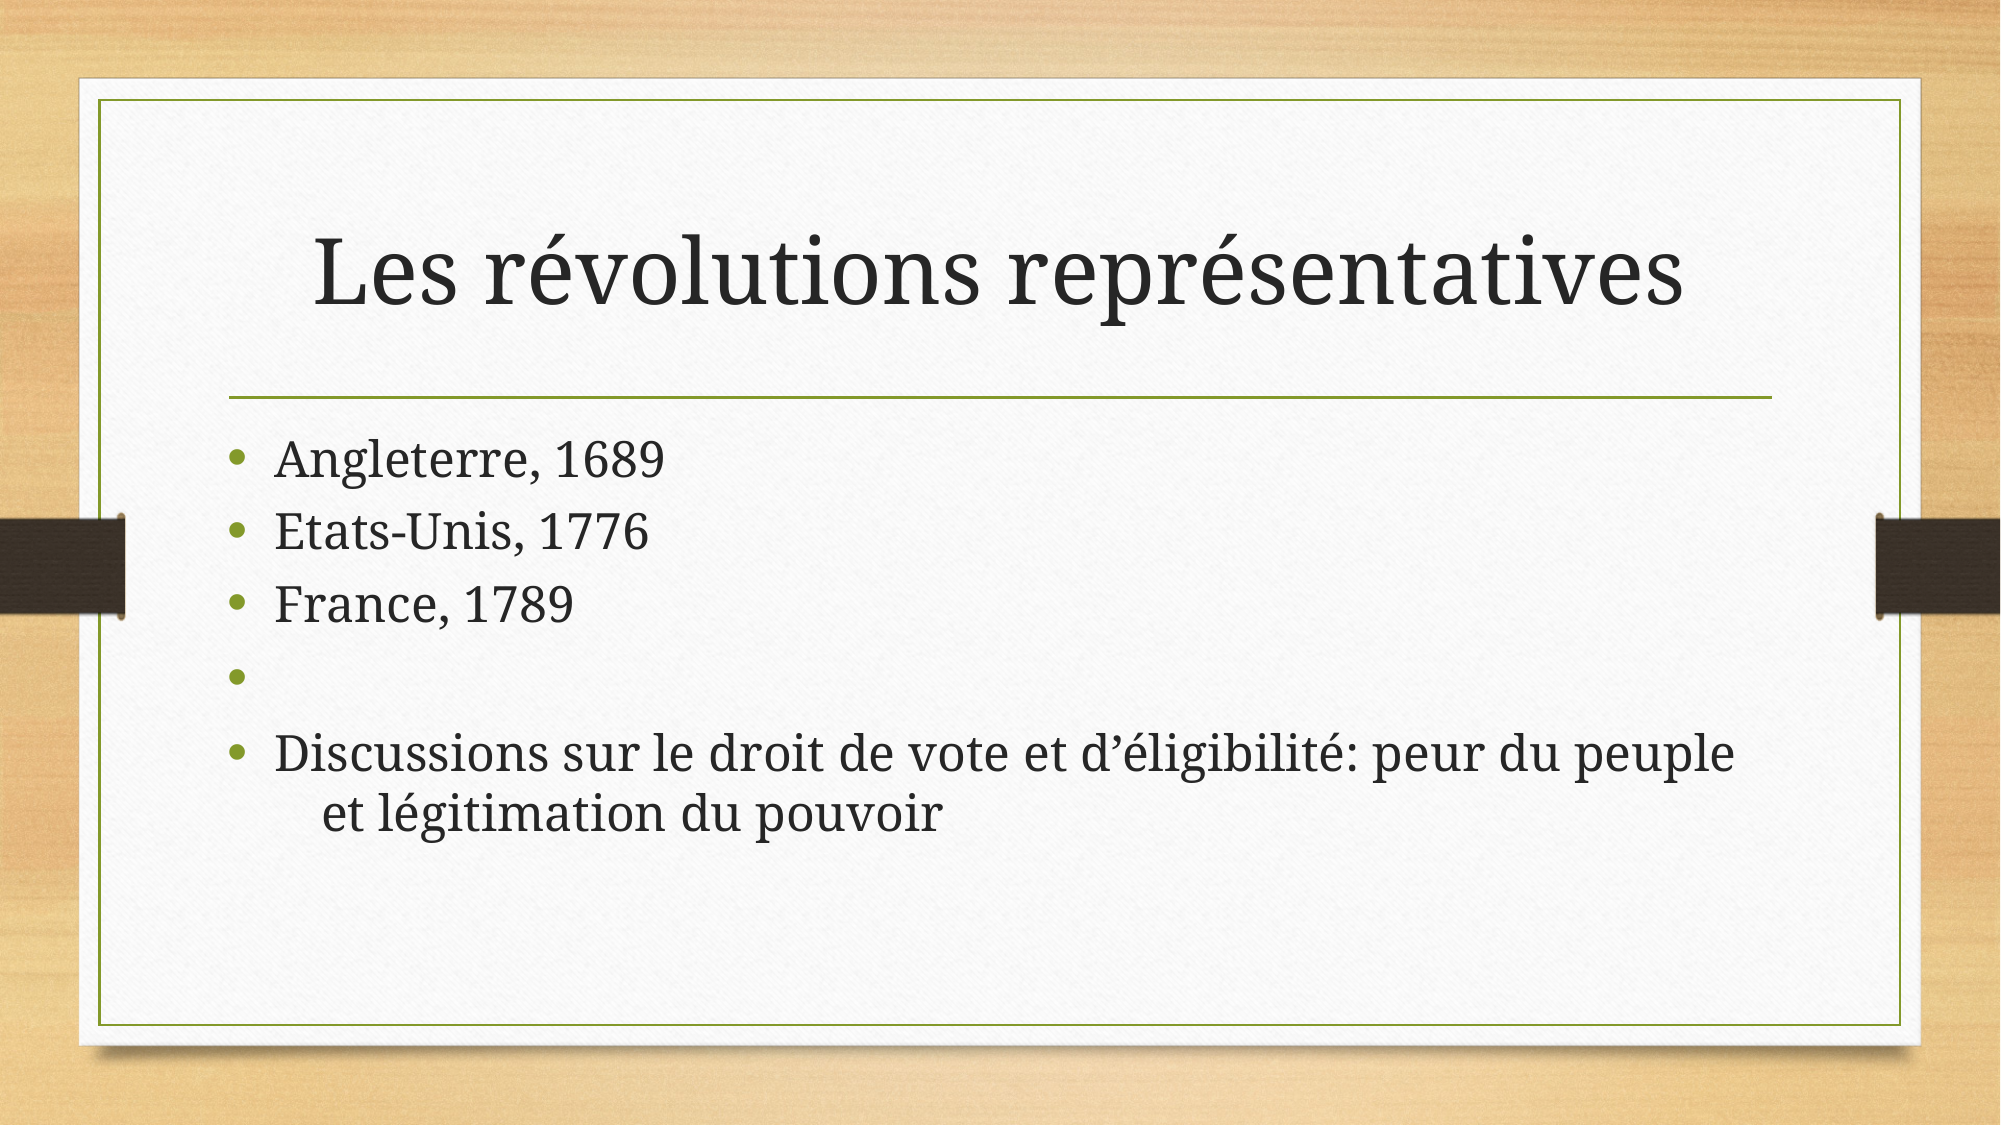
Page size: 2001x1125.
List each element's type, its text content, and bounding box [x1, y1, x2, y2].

list Angleterre, 1689 Etats-Unis, 1776 France, 1789 Discussions sur le droit de vote et d’éligibilité: peur du peuple et légitimation du pouvoir [212, 419, 1788, 964]
title Les révolutions représentatives [212, 161, 1788, 376]
